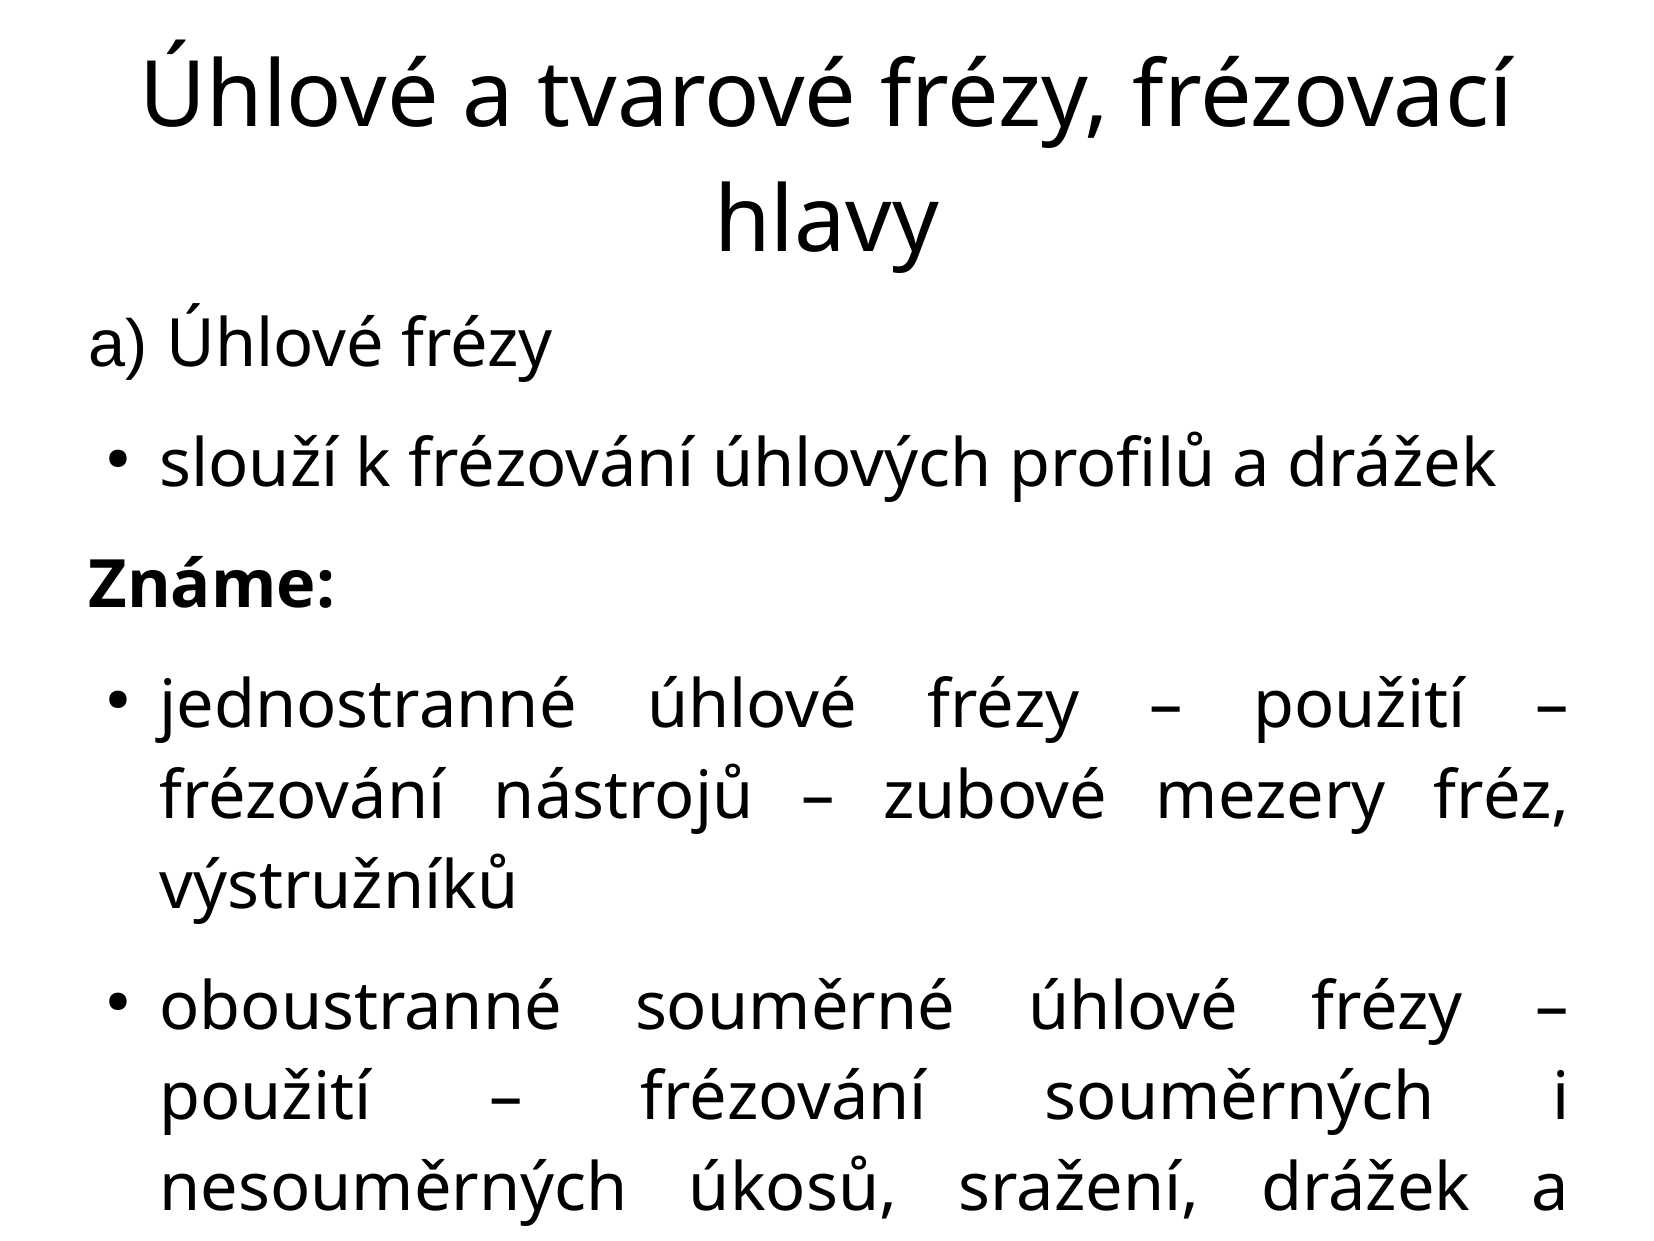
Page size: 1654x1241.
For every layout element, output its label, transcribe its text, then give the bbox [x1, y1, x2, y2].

title Úhlové a tvarové frézy, frézovací hlavy [82, 46, 1571, 260]
list a) Úhlové frézy slouží k frézování úhlových profilů a drážek Známe: jednostranné úhlové frézy – použití – frézování nástrojů – zubové mezery fréz, výstružníků oboustranné souměrné úhlové frézy – použití – frézování souměrných i nesouměrných úkosů, sražení, drážek a vrubů oboustranné nesouměrné úhlové frézy– použití – frézování šroubových zubových drážek u fréz [88, 295, 1571, 1219]
